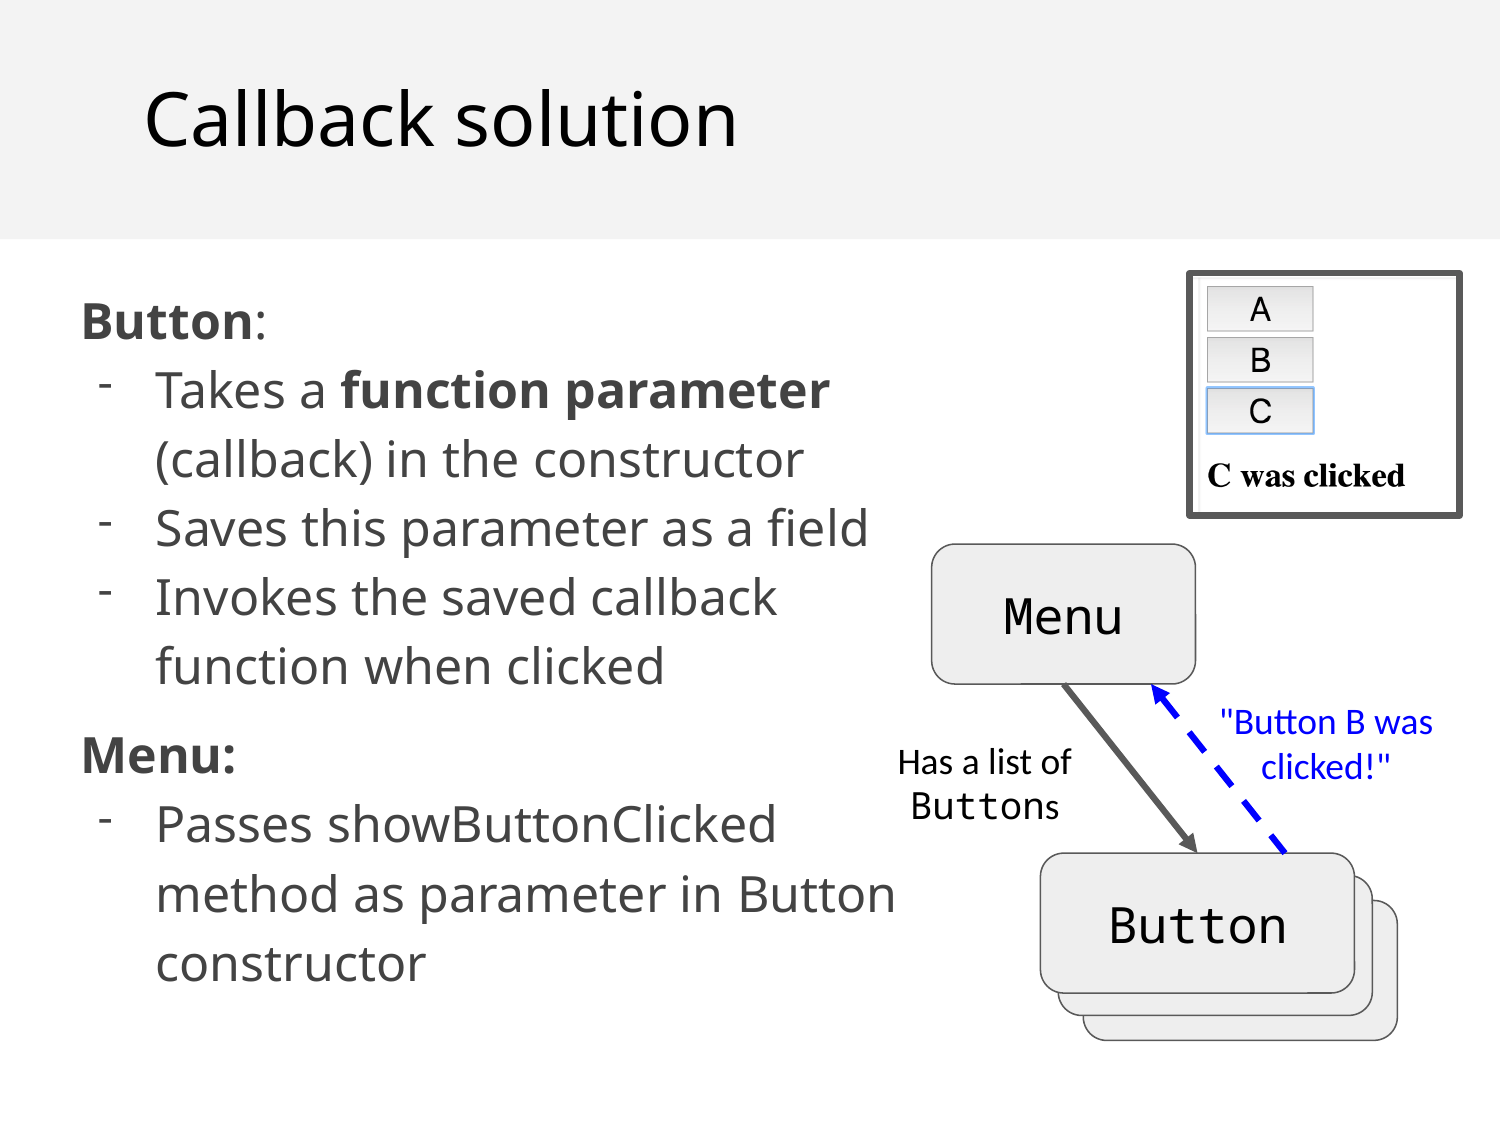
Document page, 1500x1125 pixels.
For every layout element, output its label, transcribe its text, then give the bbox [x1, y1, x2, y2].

title Callback solution [128, 56, 1372, 183]
text_box Menu [931, 544, 1196, 685]
text_box Has a list of Buttons [828, 721, 1142, 791]
text_box "Button B was clicked!" [1169, 681, 1483, 751]
text_box Button [1058, 876, 1373, 1016]
picture [1192, 276, 1457, 513]
text_box Button [1083, 900, 1398, 1041]
list Button: Takes a function parameter (callback) in the constructor Saves this parameter as a field Invokes the saved callback function when clicked Menu: Passes showButtonClicked method as parameter in Button constructor [65, 265, 918, 1054]
text_box Button [1040, 853, 1355, 994]
